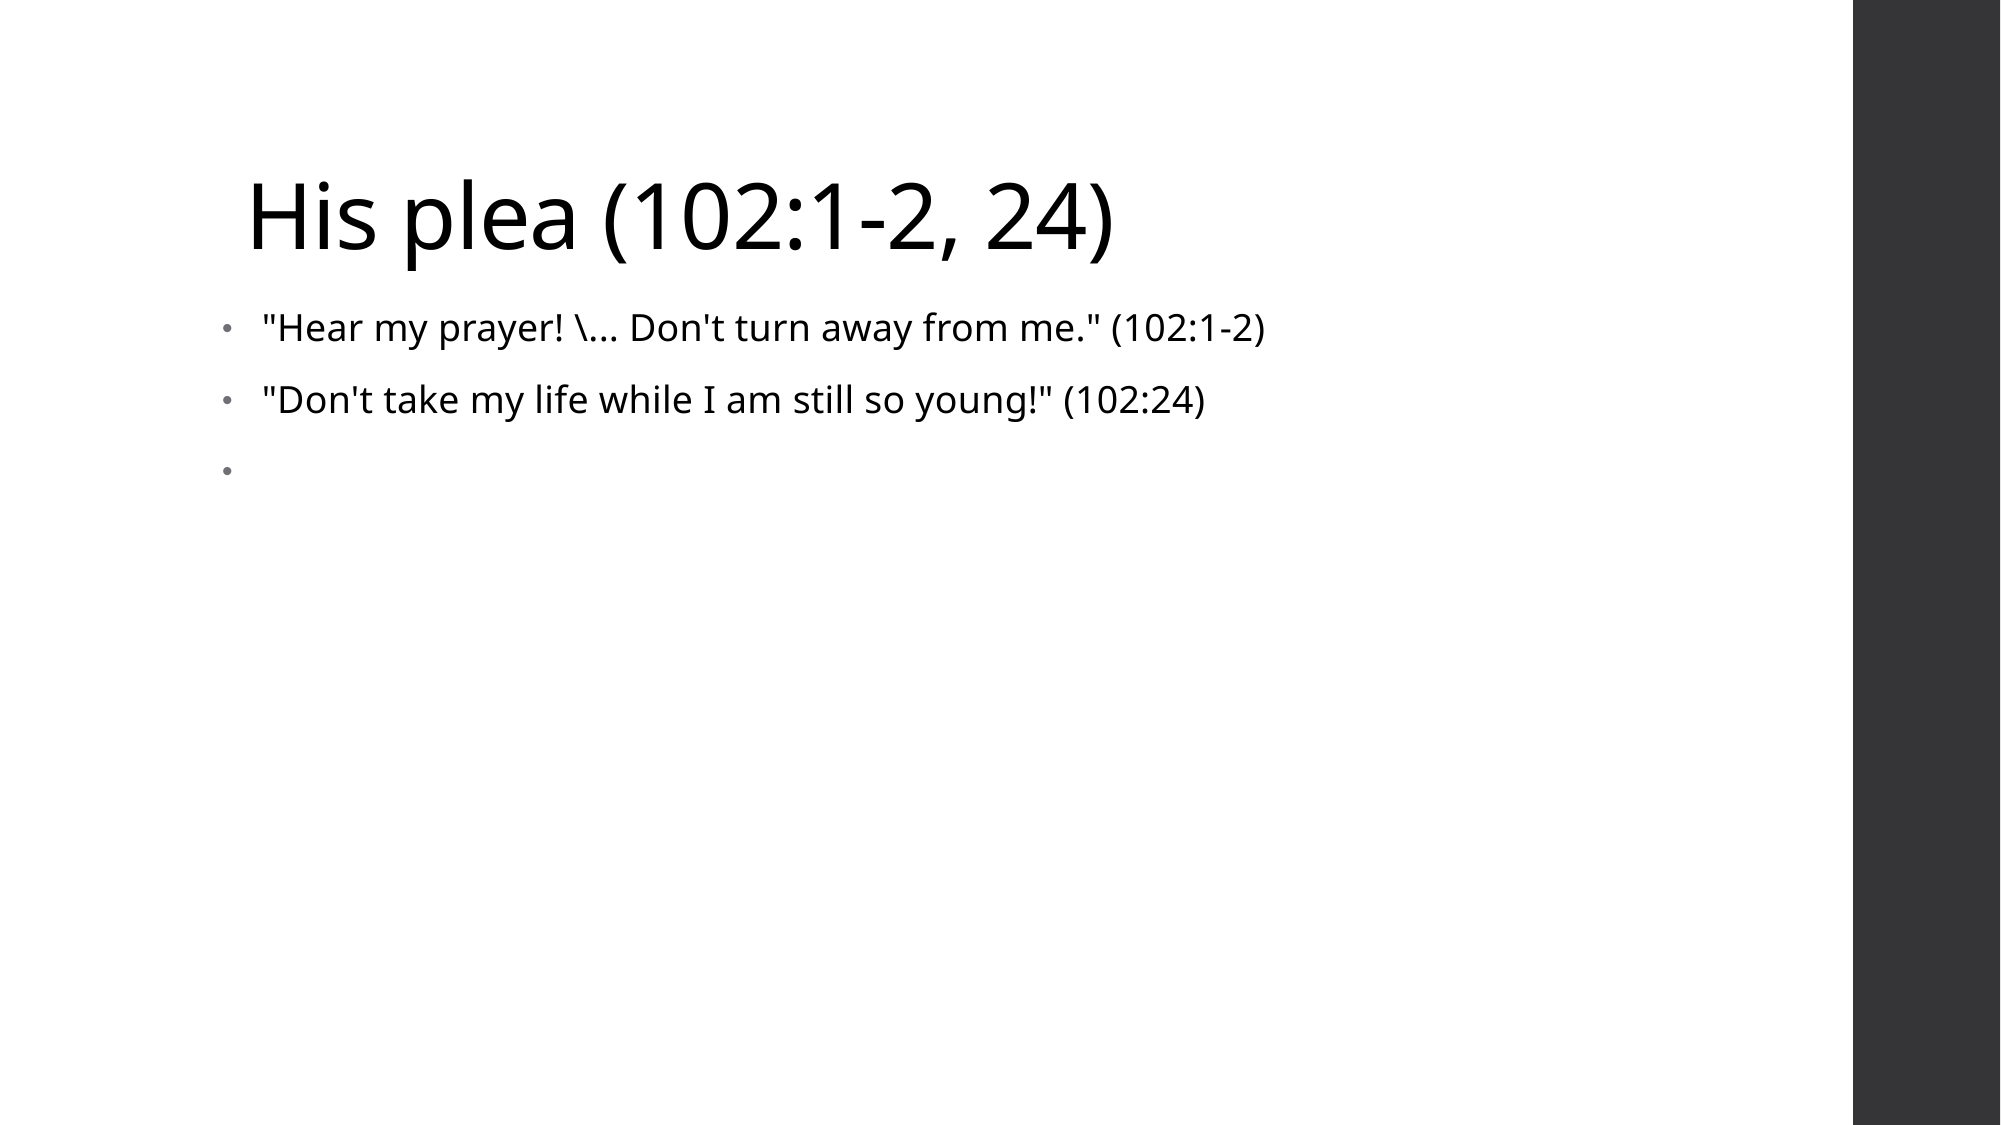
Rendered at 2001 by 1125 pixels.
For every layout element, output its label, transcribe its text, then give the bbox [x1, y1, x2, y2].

title His plea (102:1-2, 24) [206, 60, 1797, 278]
list "Hear my prayer! \... Don't turn away from me." (102:1-2) "Don't take my life while I am still so young!" (102:24) [206, 299, 1617, 1014]
